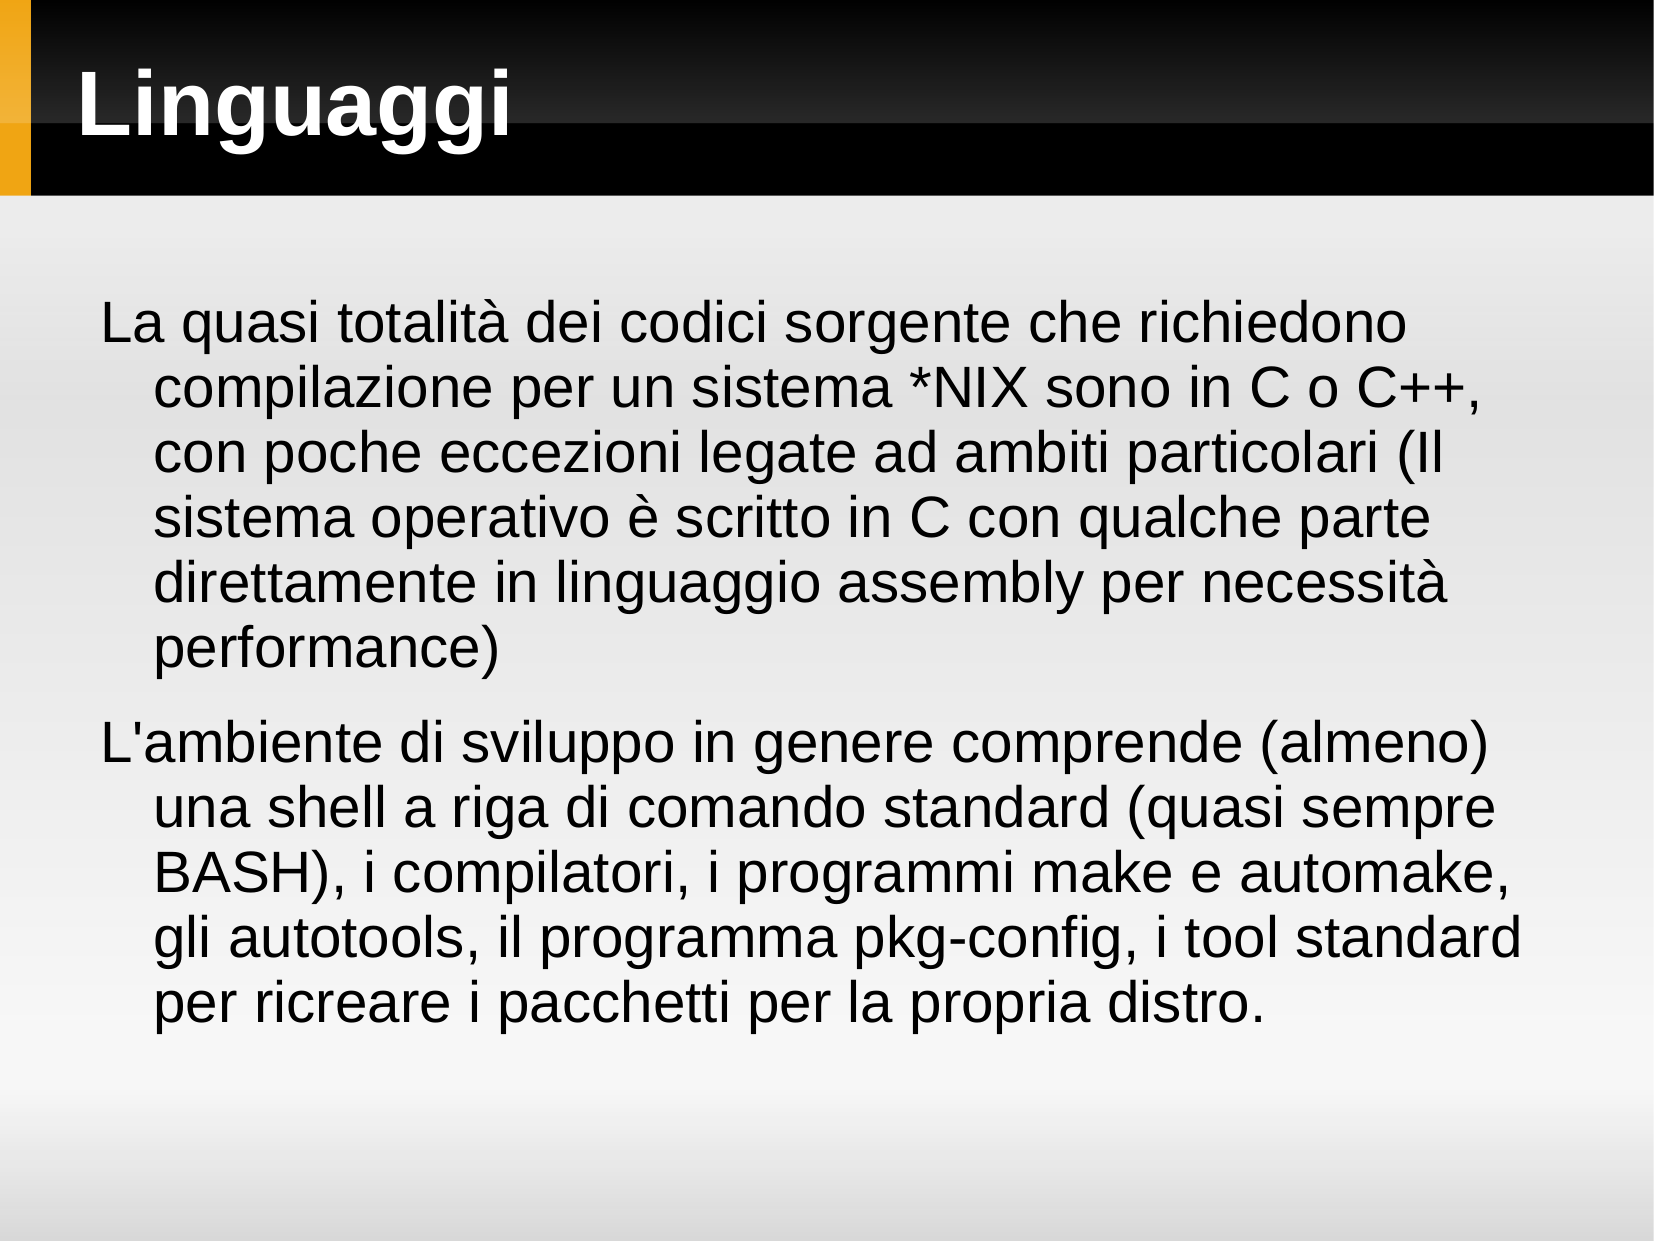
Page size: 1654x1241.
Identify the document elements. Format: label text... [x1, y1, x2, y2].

list La quasi totalità dei codici sorgente che richiedono compilazione per un sistema *NIX sono in C o C++, con poche eccezioni legate ad ambiti particolari (Il sistema operativo è scritto in C con qualche parte direttamente in linguaggio assembly per necessità performance) L'ambiente di sviluppo in genere comprende (almeno) una shell a riga di comando standard (quasi sempre BASH), i compilatori, i programmi make e automake, gli autotools, il programma pkg-config, i tool standard per ricreare i pacchetti per la propria distro. [82, 290, 1571, 1094]
title Linguaggi [76, 7, 1565, 200]
picture [0, 0, 1654, 1241]
